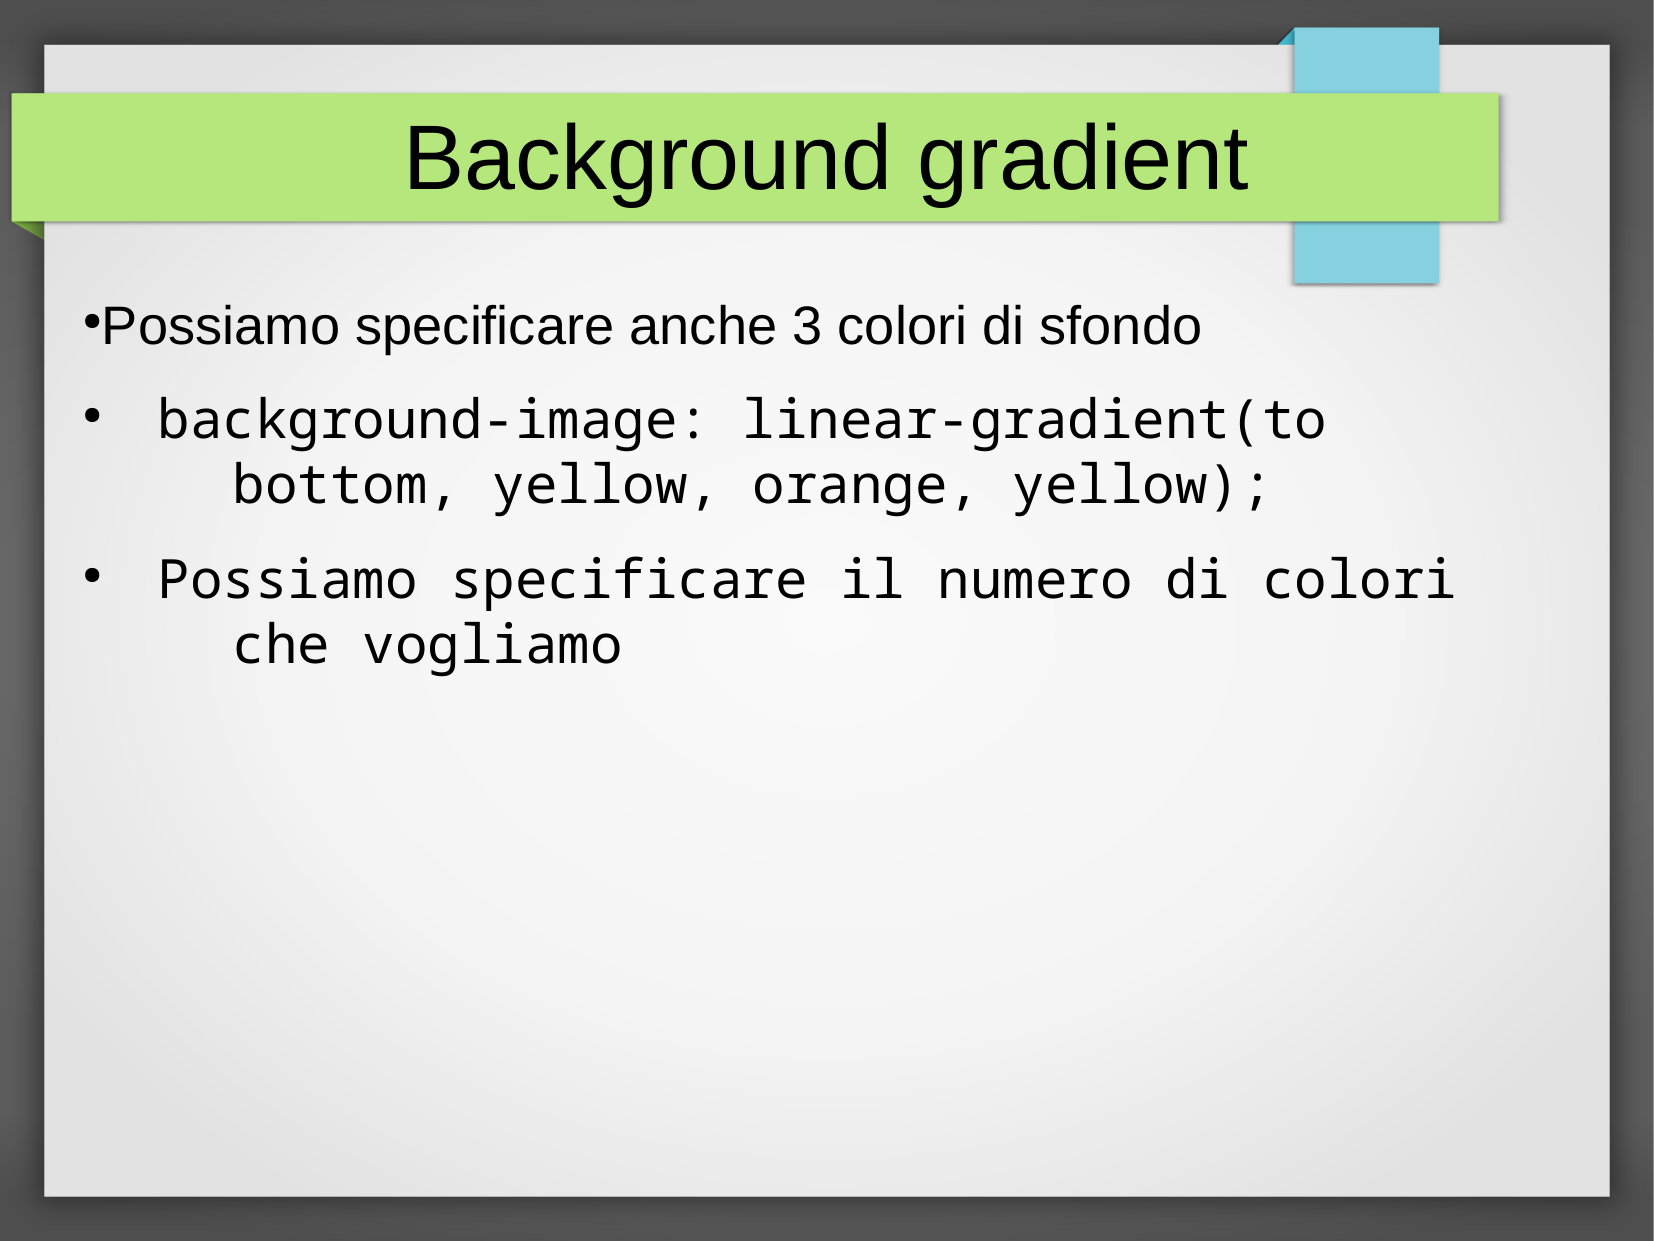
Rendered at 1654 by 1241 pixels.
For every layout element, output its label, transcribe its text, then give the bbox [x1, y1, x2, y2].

title Background gradient [82, 49, 1571, 257]
picture [0, 0, 1654, 1241]
list Possiamo specificare anche 3 colori di sfondo background-image: linear-gradient(to bottom, yellow, orange, yellow); Possiamo specificare il numero di colori che vogliamo [82, 290, 1571, 1010]
